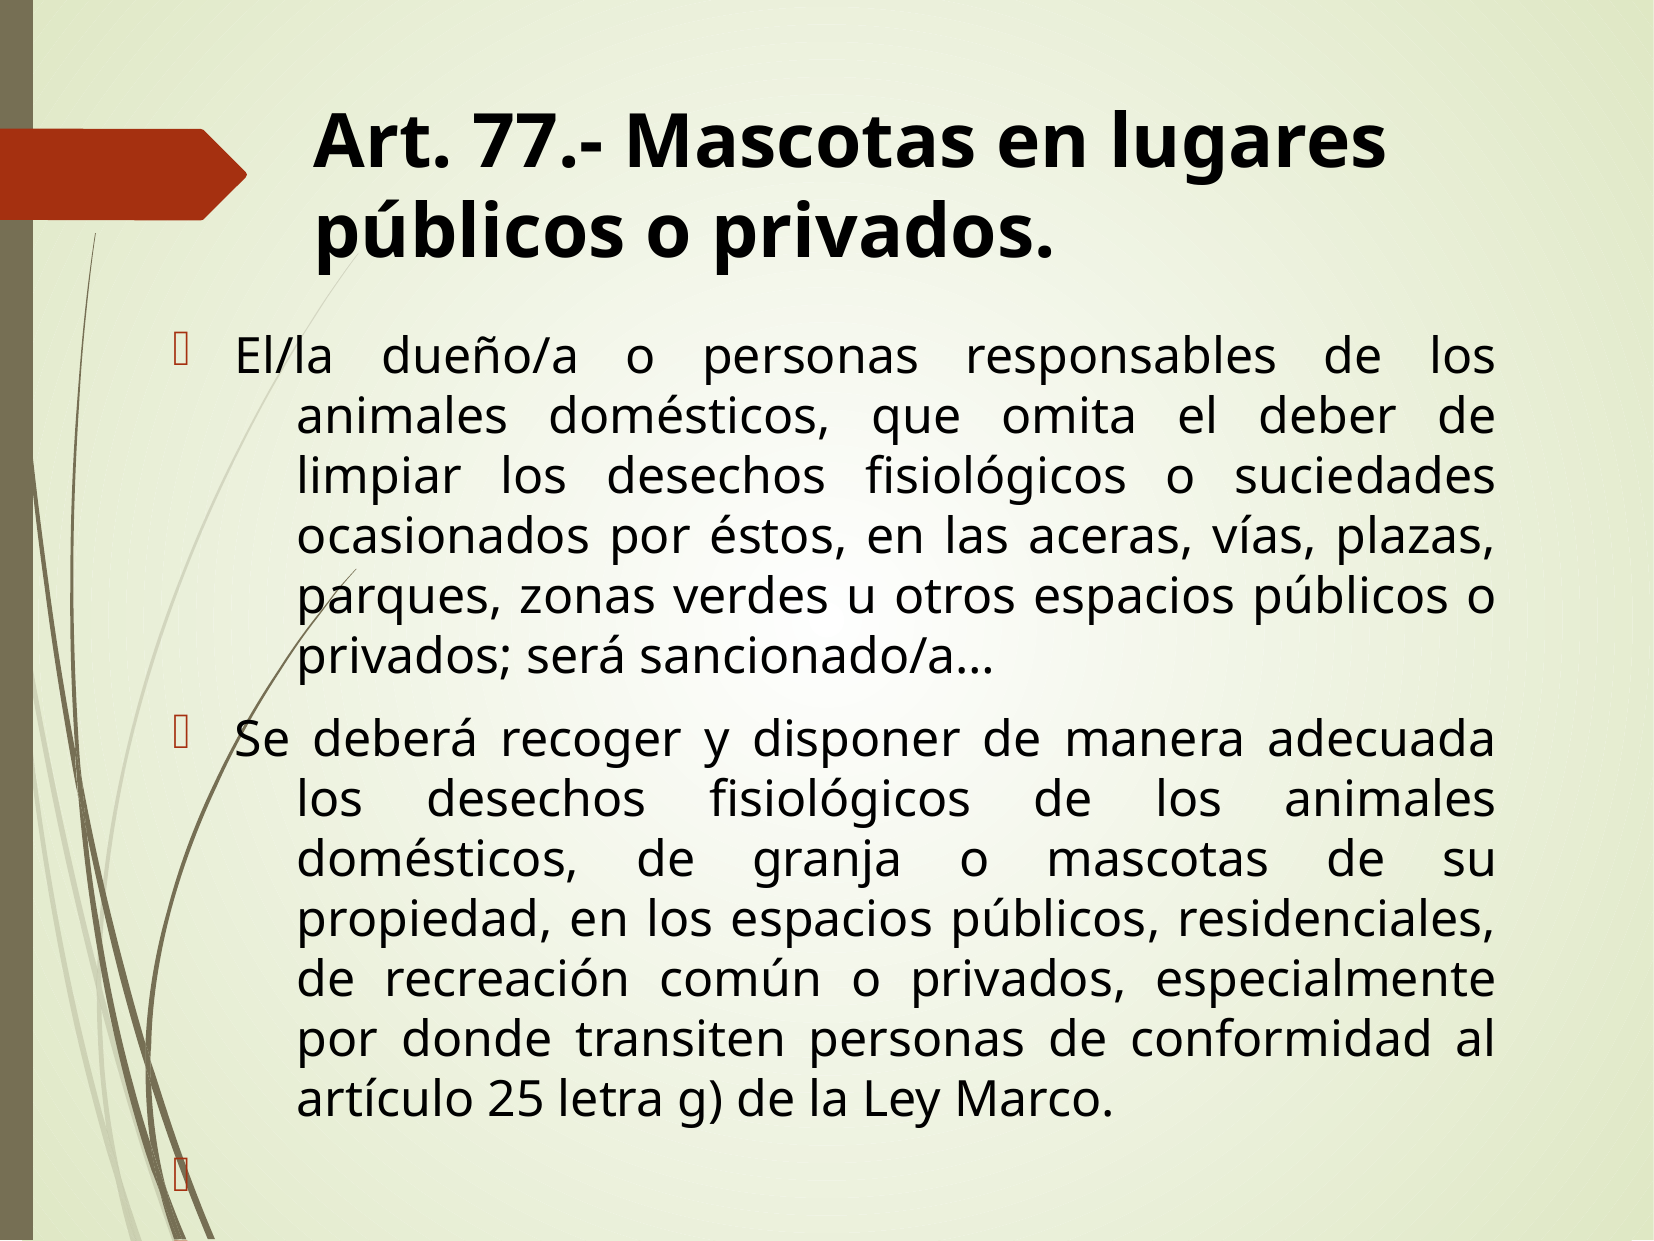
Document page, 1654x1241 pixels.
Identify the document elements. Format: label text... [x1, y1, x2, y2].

list El/la dueño/a o personas responsables de los animales domésticos, que omita el deber de limpiar los desechos fisiológicos o suciedades ocasionados por éstos, en las aceras, vías, plazas, parques, zonas verdes u otros espacios públicos o privados; será sancionado/a… Se deberá recoger y disponer de manera adecuada los desechos fisiológicos de los animales domésticos, de granja o mascotas de su propiedad, en los espacios públicos, residenciales, de recreación común o privados, especialmente por donde transiten personas de conformidad al artículo 25 letra g) de la Ley Marco. [157, 316, 1513, 1186]
title Art. 77.- Mascotas en lugares públicos o privados. [298, 84, 1491, 316]
